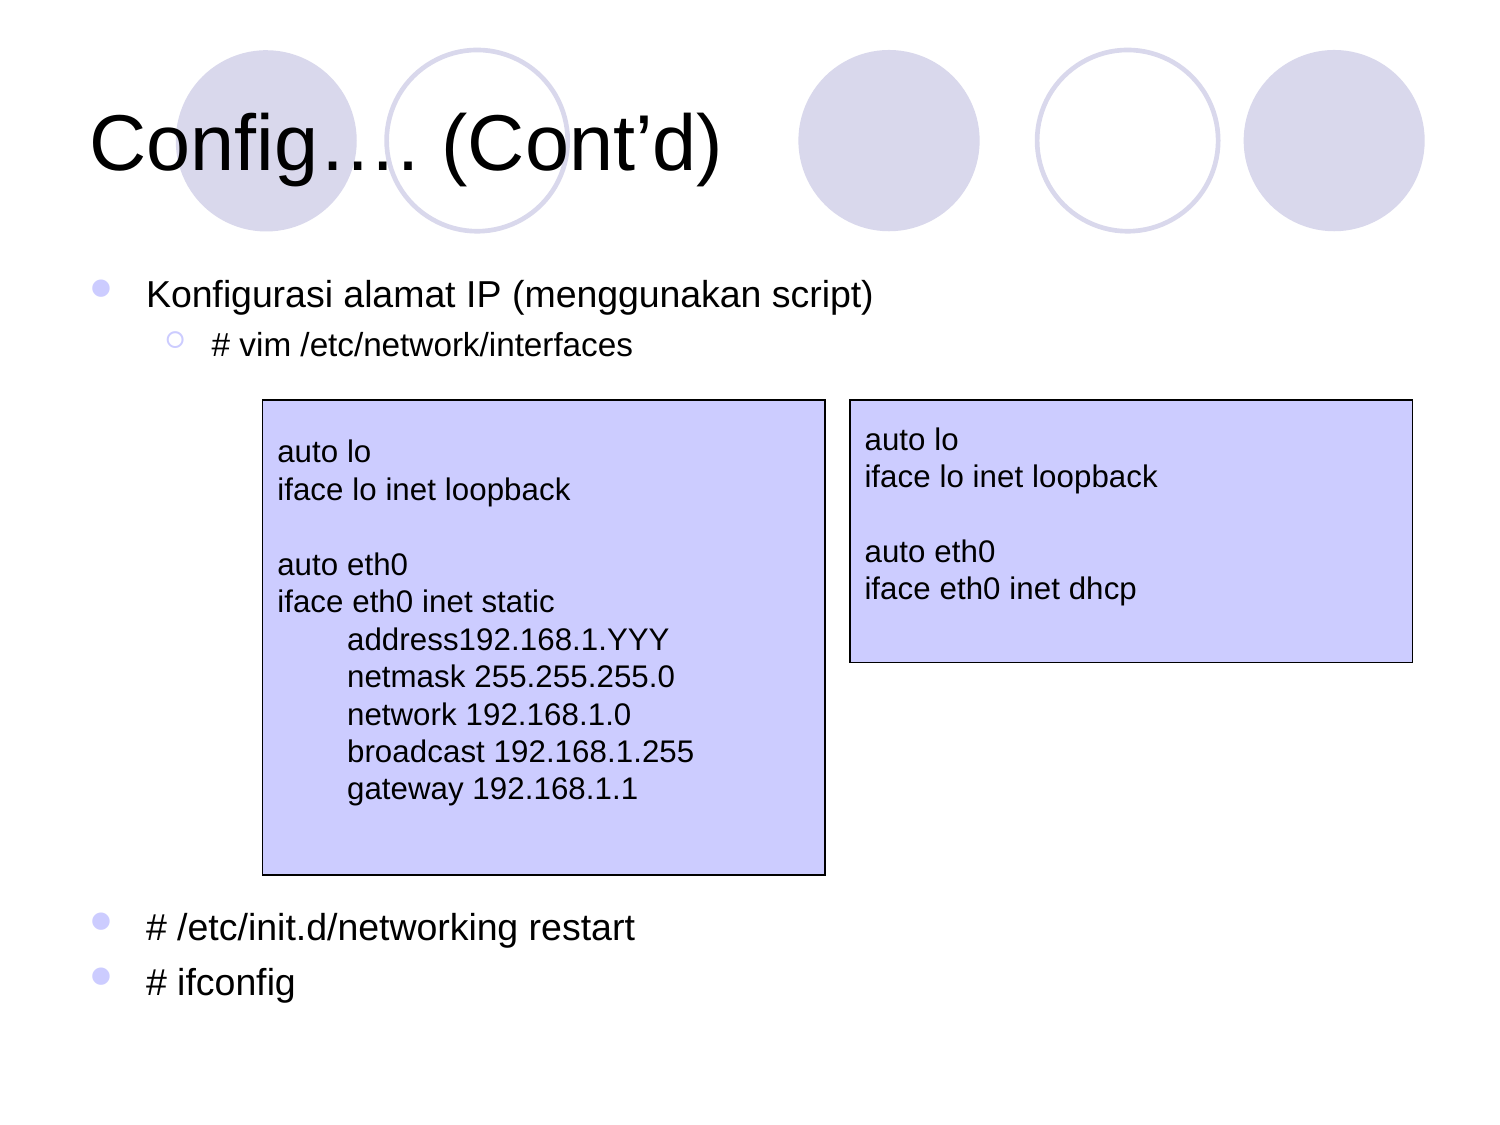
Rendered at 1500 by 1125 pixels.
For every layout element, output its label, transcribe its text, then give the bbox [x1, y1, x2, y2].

text_box auto lo iface lo inet loopback auto eth0 iface eth0 inet dhcp [849, 399, 1413, 663]
list Konfigurasi alamat IP (menggunakan script) # vim /etc/network/interfaces # /etc/init.d/networking restart # ifconfig [75, 262, 1426, 1107]
title Config…. (Cont’d) [75, 45, 1426, 233]
text_box auto lo iface lo inet loopback auto eth0 iface eth0 inet static address192.168.1.YYY netmask 255.255.255.0 network 192.168.1.0 broadcast 192.168.1.255 gateway 192.168.1.1 [262, 399, 825, 876]
